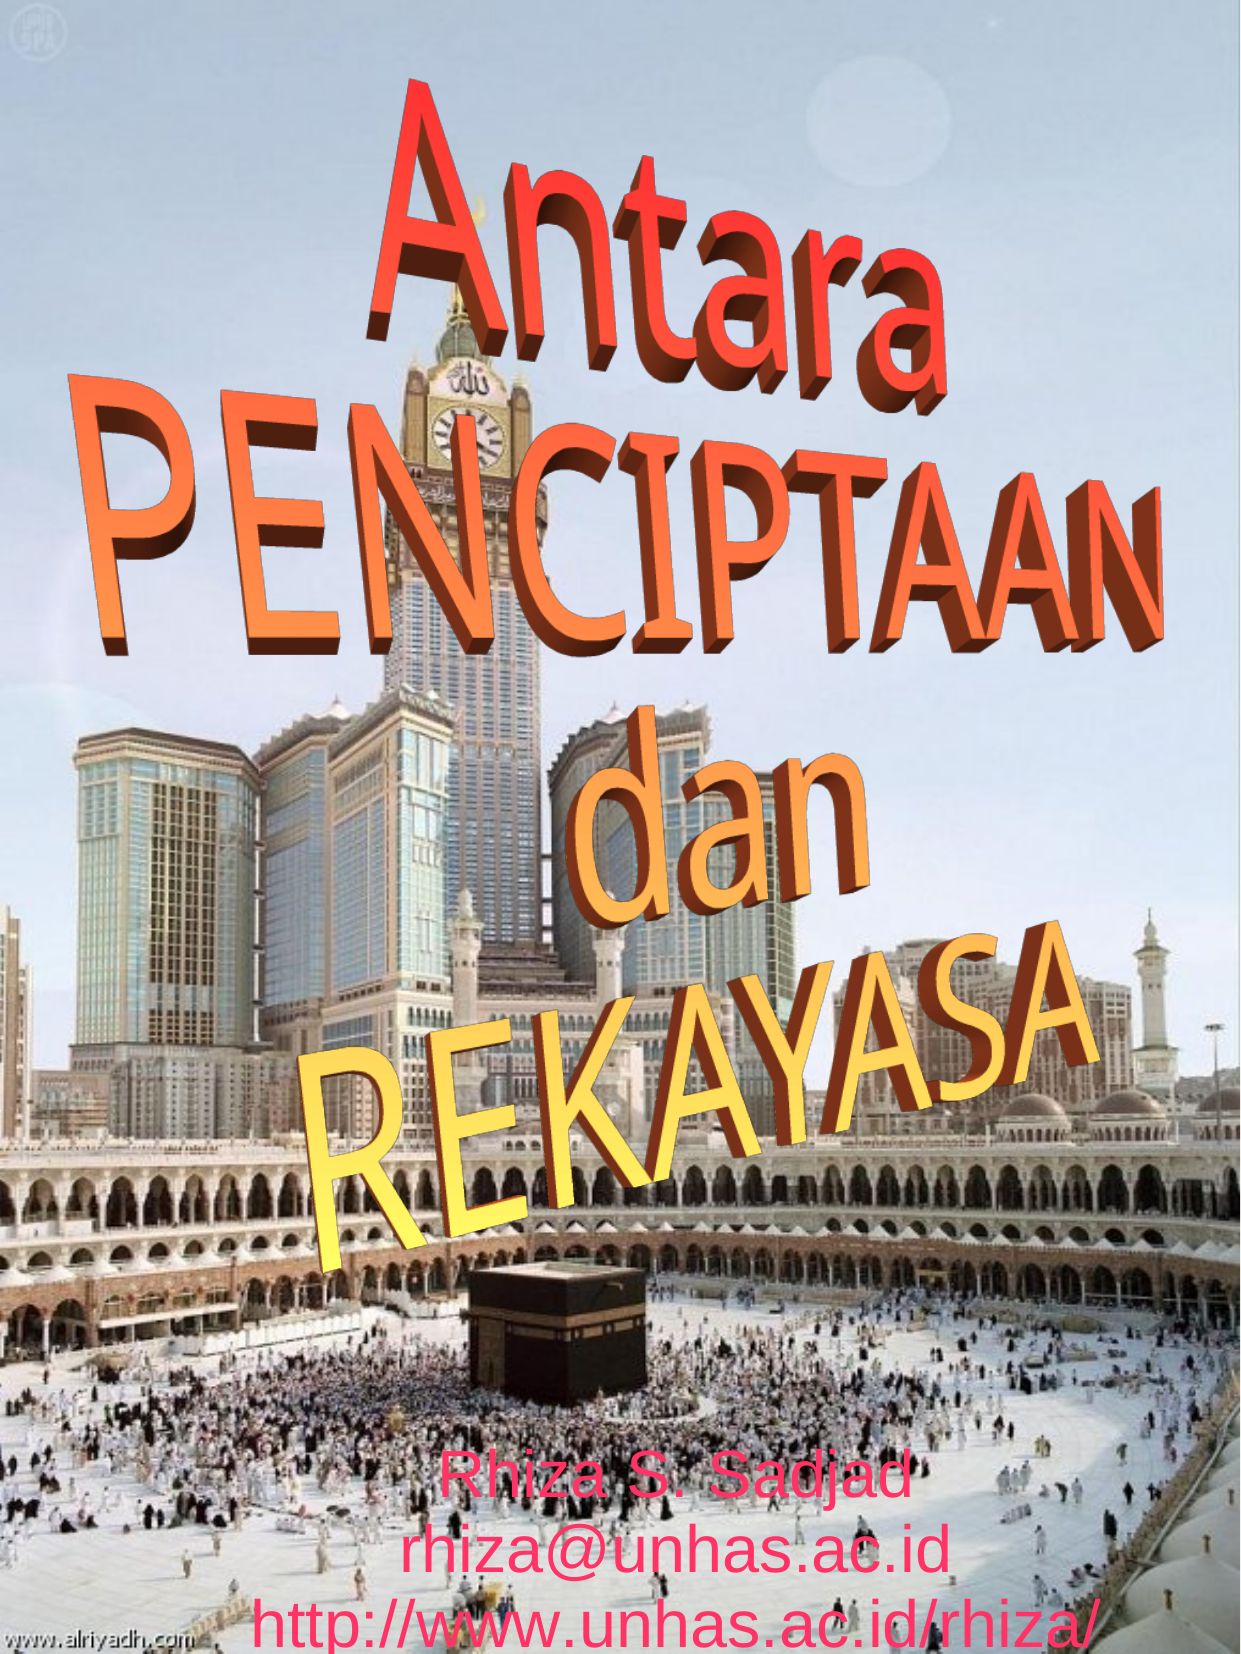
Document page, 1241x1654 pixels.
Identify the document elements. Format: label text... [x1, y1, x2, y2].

subtitle Rhiza S. Sadjad rhiza@unhas.ac.id http://www.unhas.ac.id/rhiza/ [118, 1358, 1235, 1654]
picture [0, 0, 1241, 1654]
